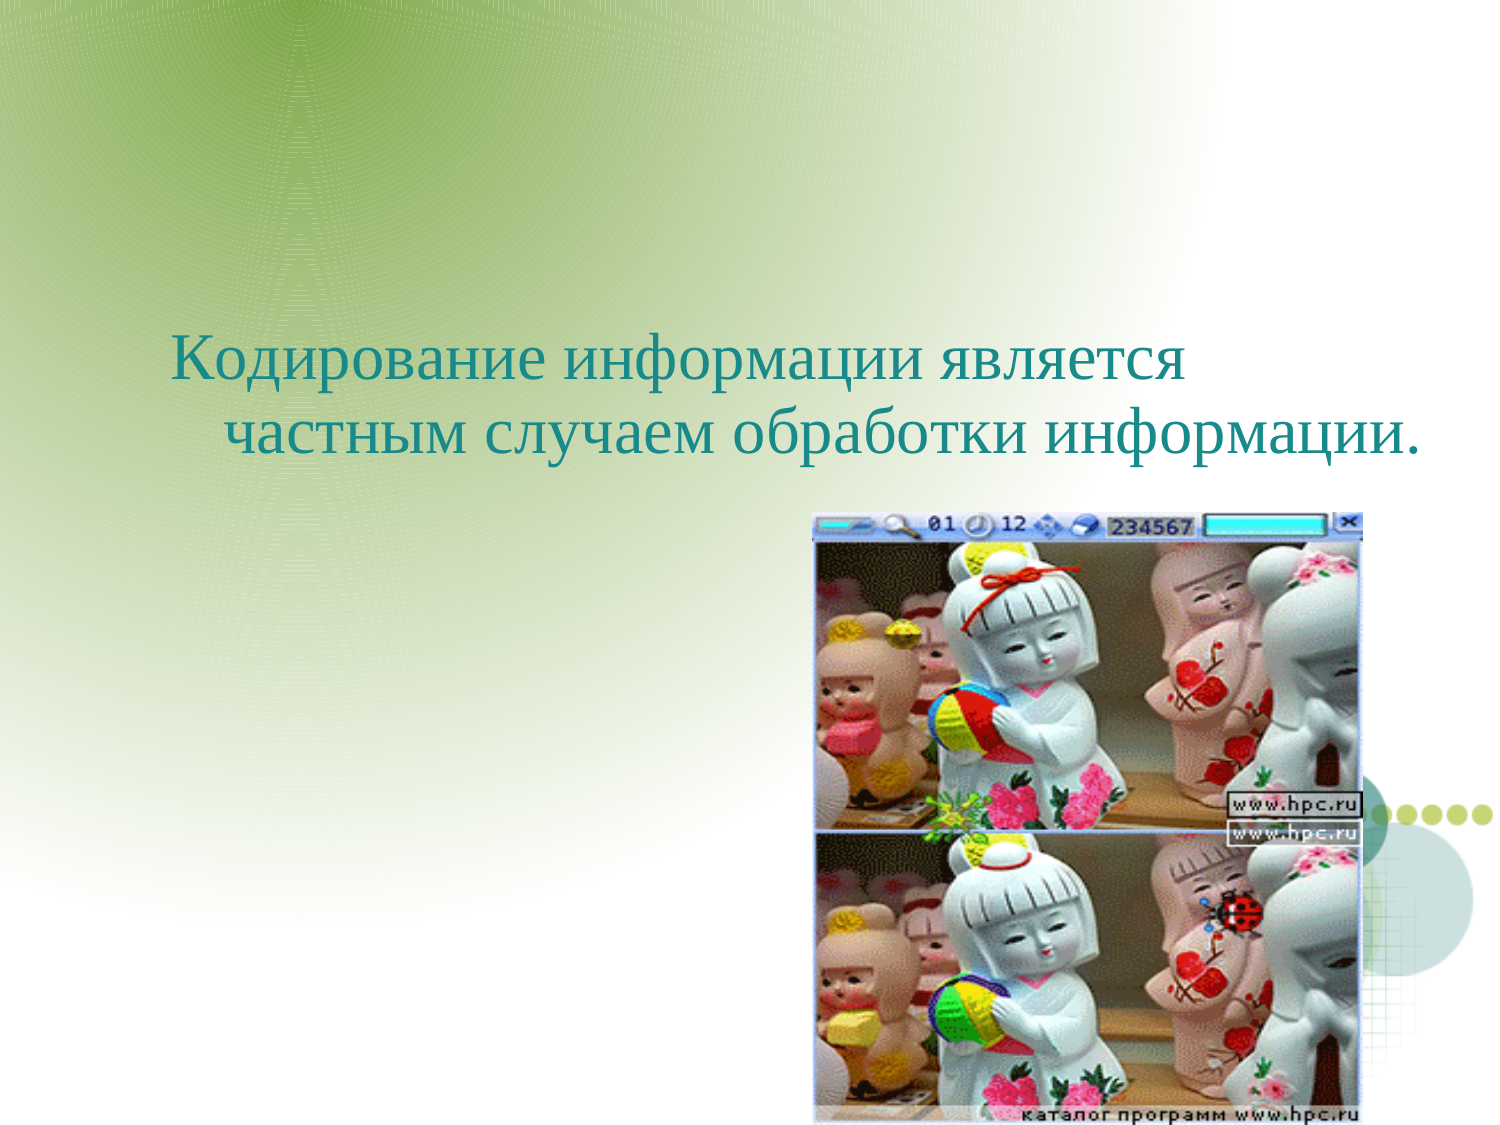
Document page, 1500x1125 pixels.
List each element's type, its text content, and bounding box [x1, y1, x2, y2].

list Кодирование информации является частным случаем обработки информации. [137, 312, 1451, 1000]
title [75, 40, 1451, 276]
picture [812, 512, 1500, 1125]
